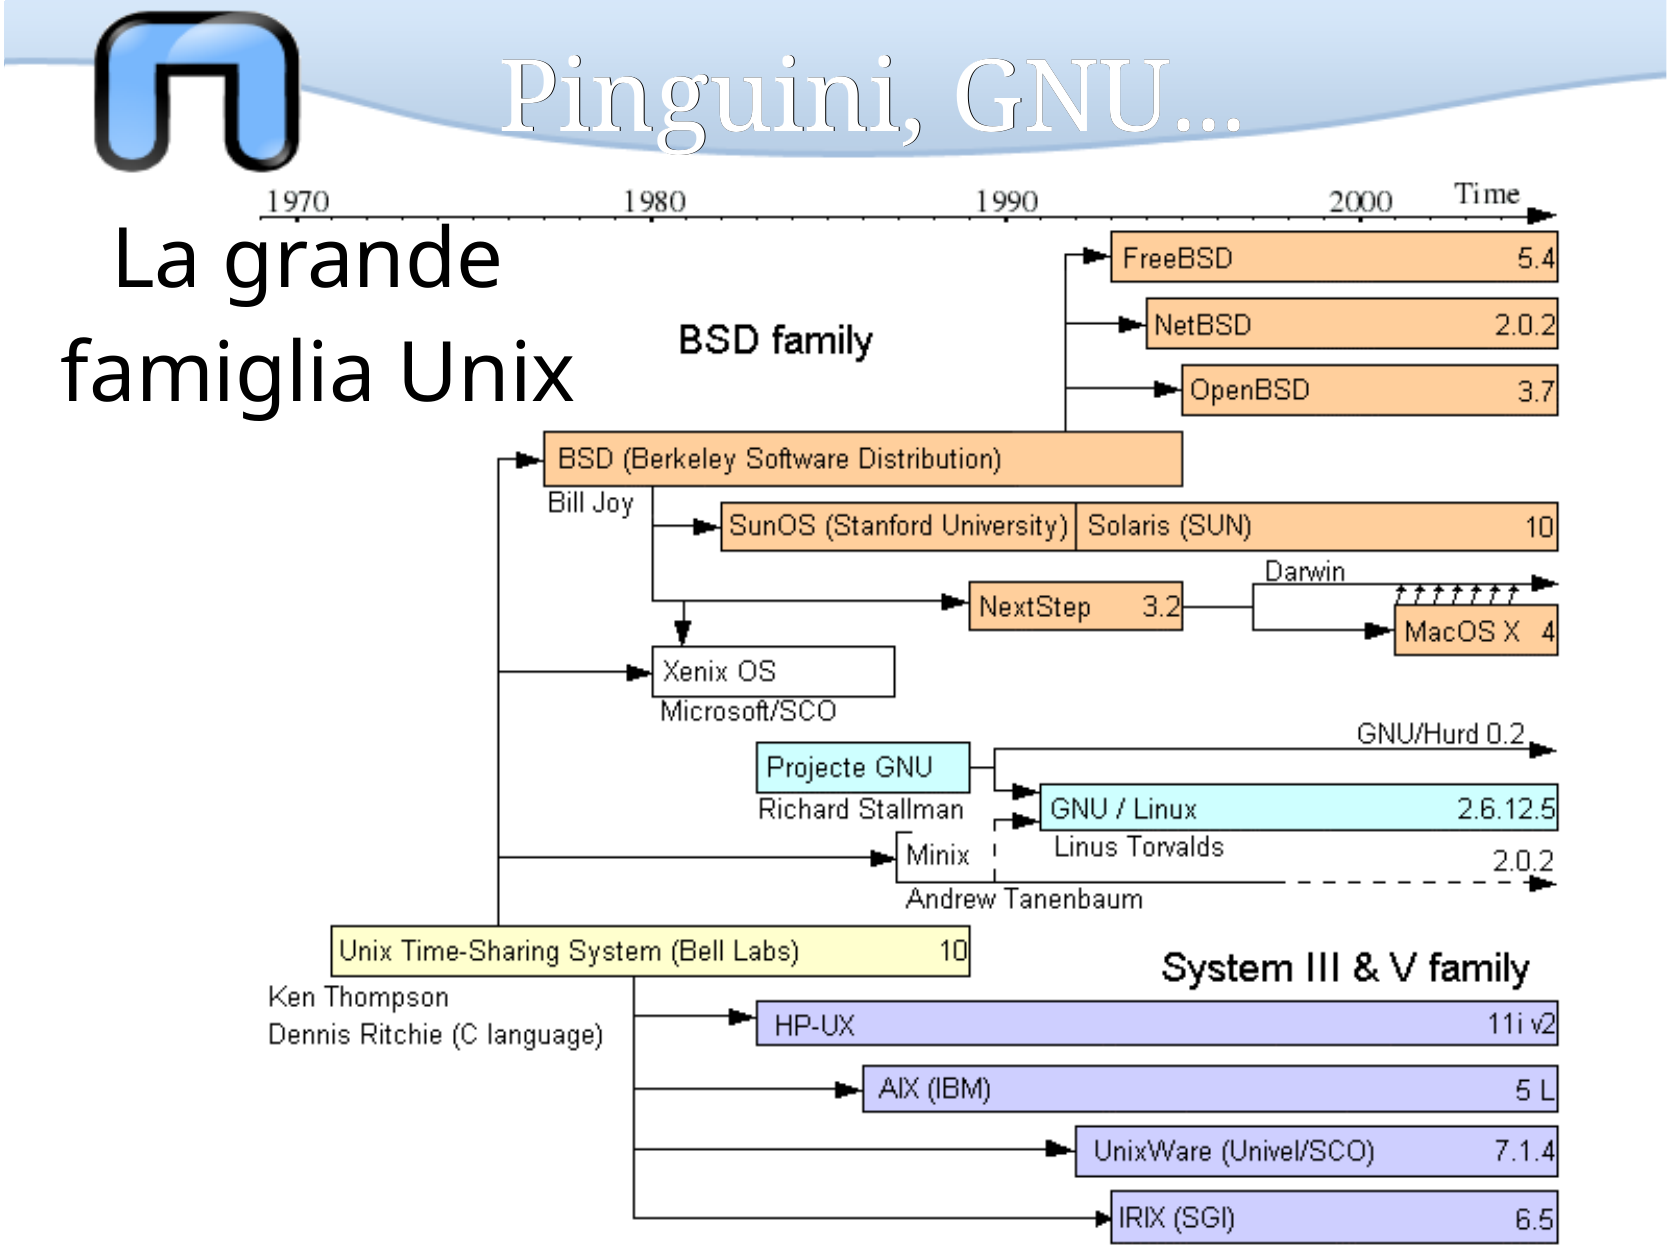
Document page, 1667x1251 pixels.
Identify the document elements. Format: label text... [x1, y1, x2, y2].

title La grande famiglia Unix [0, 196, 706, 429]
text_box Pinguini, GNU... [483, 16, 1279, 166]
picture [0, 0, 1667, 1251]
